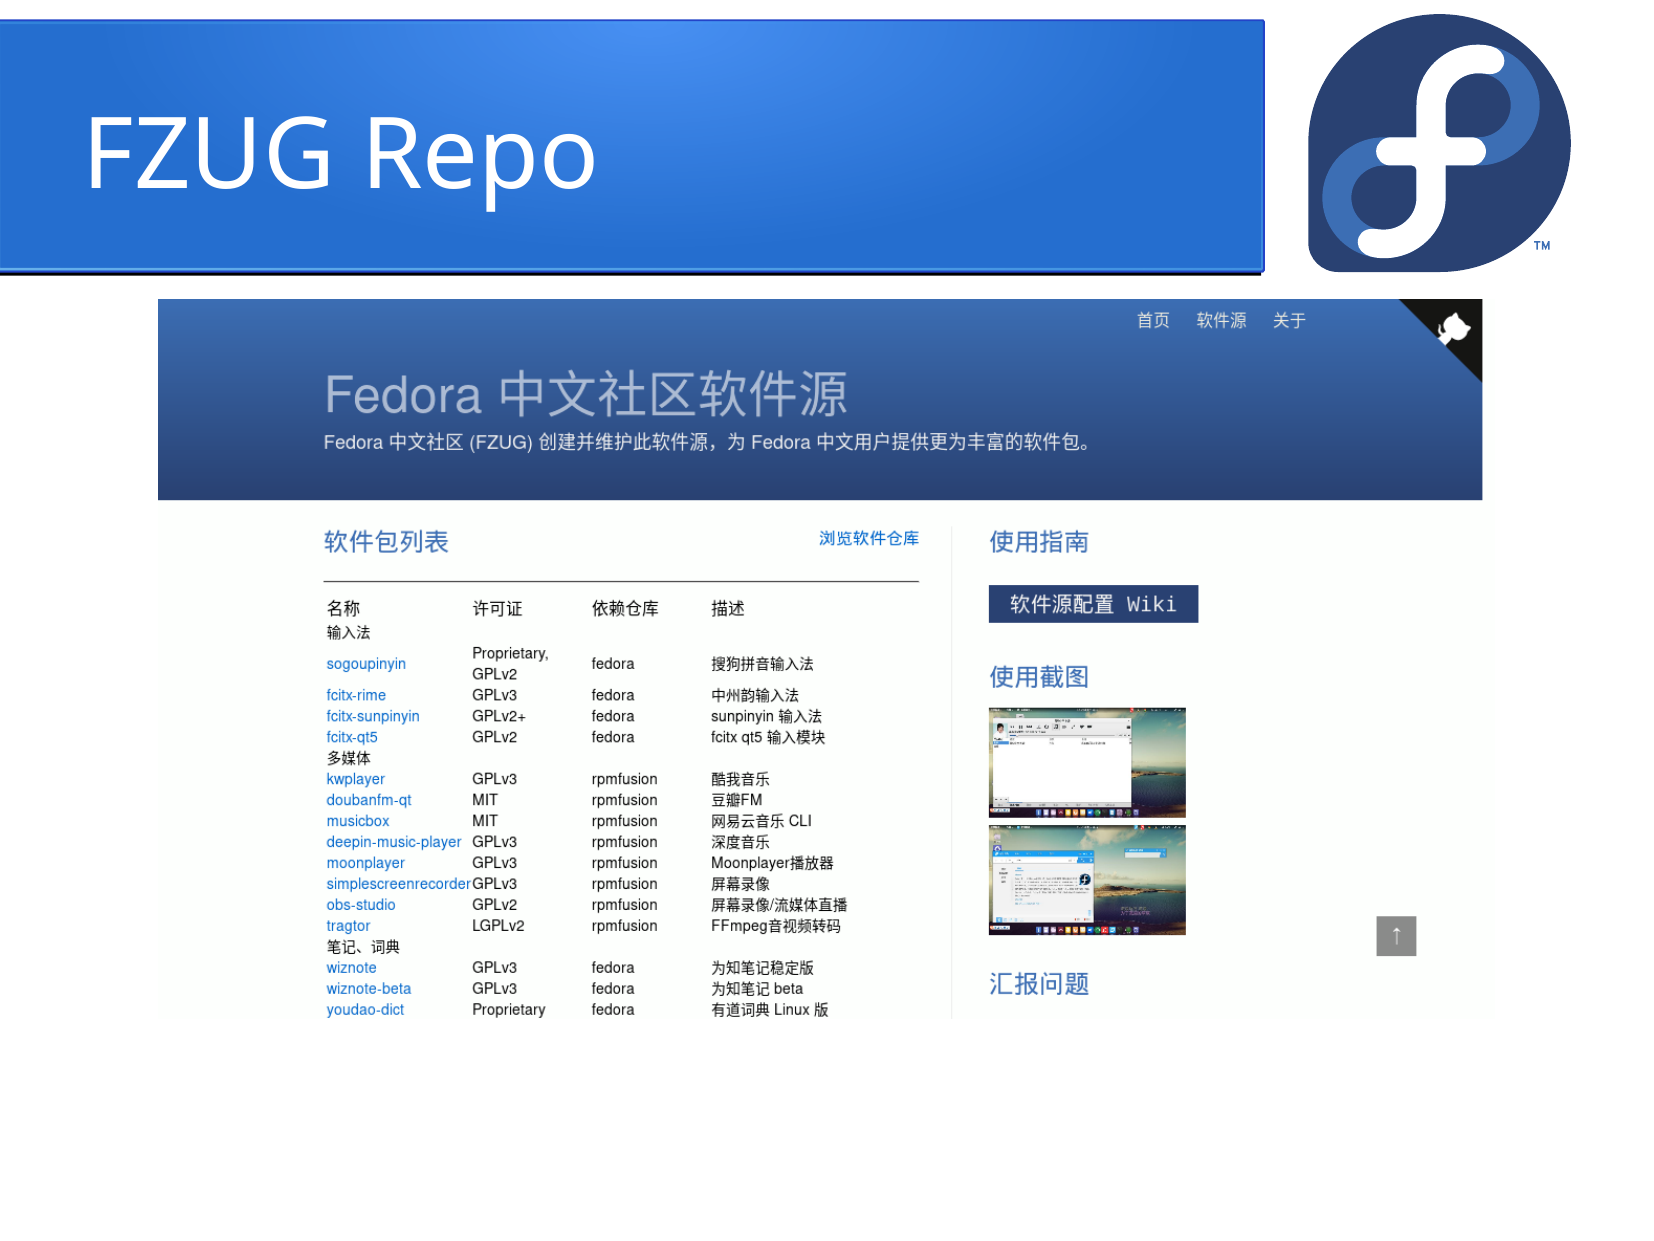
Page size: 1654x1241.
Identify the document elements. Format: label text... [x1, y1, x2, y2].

title FZUG Repo [82, 47, 1235, 252]
picture [158, 299, 1495, 1019]
